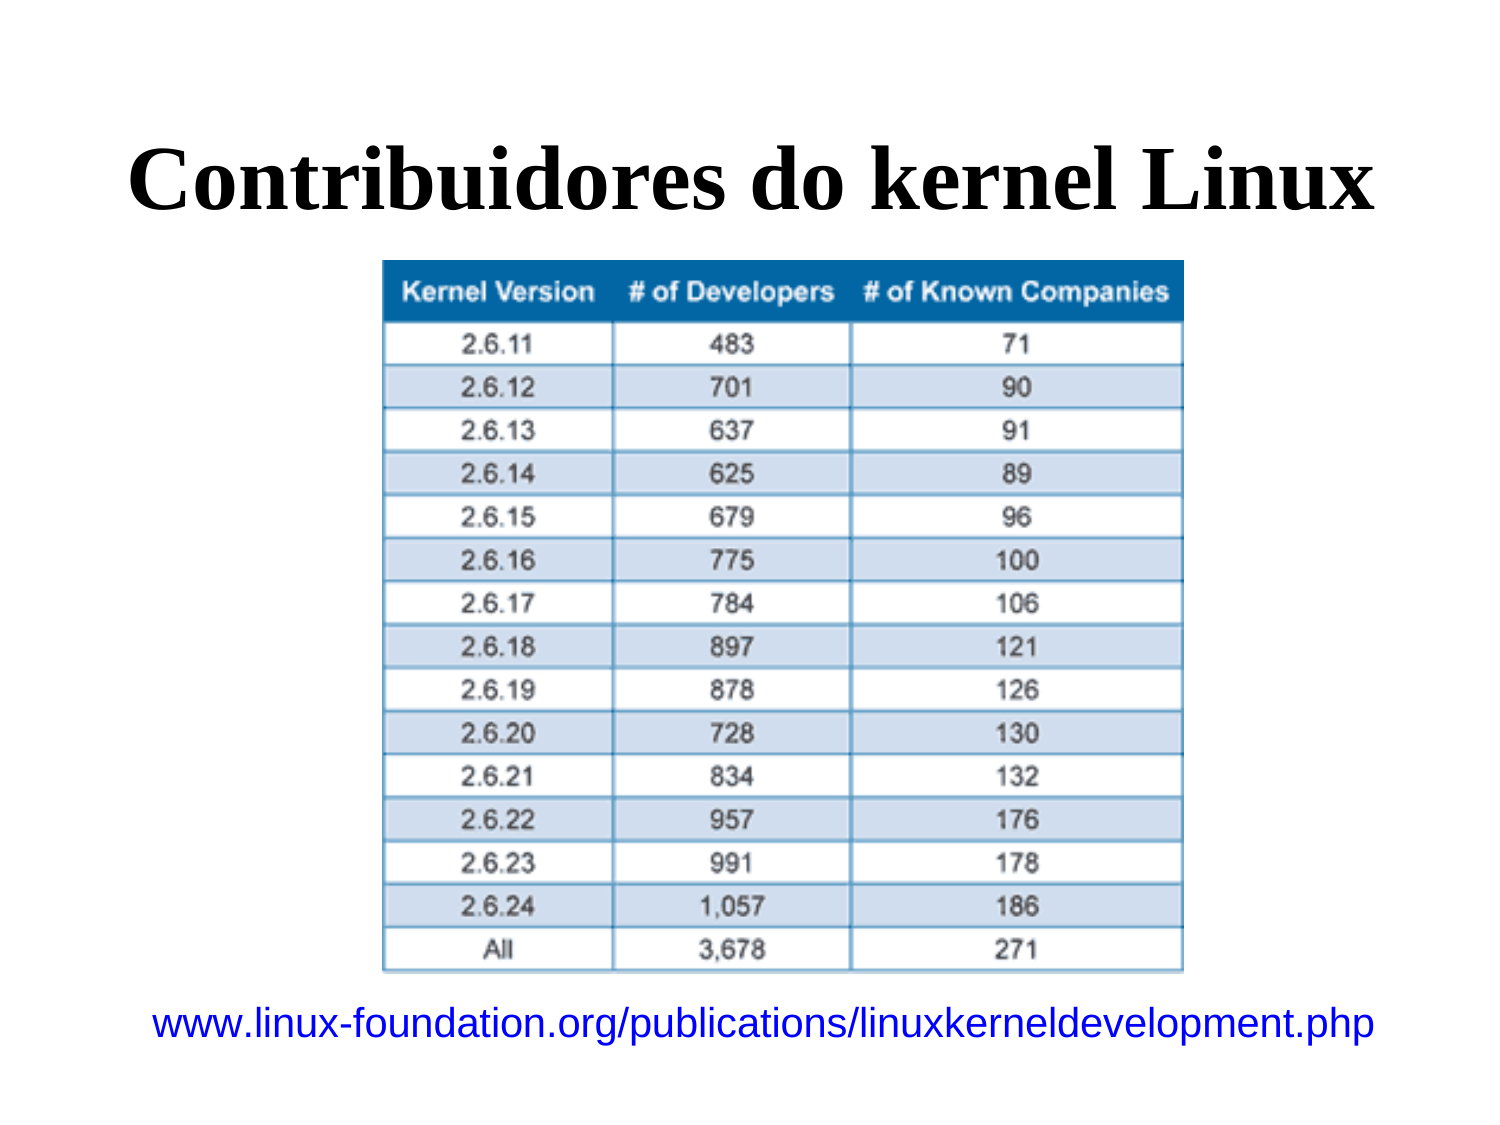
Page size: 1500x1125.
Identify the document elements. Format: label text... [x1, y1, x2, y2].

picture [382, 260, 1184, 974]
title Contribuidores do kernel Linux [87, 52, 1416, 307]
text_box www.linux-foundation.org/publications/linuxkerneldevelopment.php [152, 1000, 1415, 1047]
